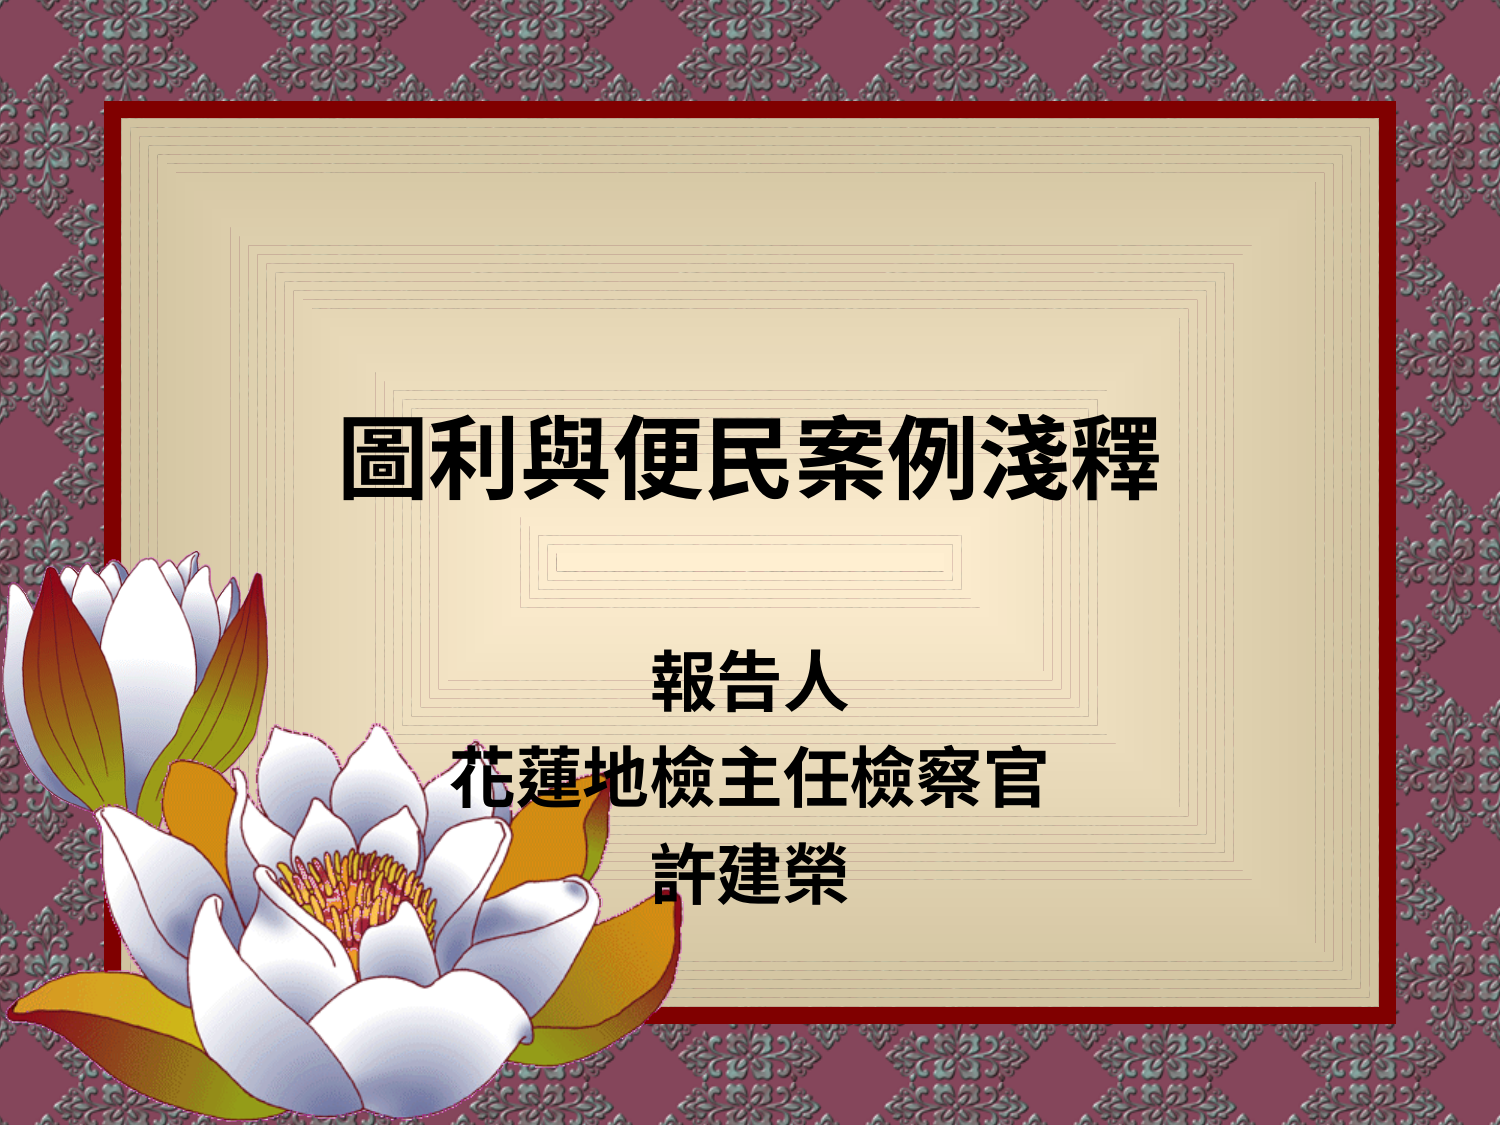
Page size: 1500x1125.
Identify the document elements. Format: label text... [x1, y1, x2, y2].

subtitle 報告人 花蓮地檢主任檢察官 許建榮 [225, 624, 1276, 913]
picture [0, 0, 1500, 1125]
title 圖利與便民案例淺釋 [112, 362, 1388, 550]
